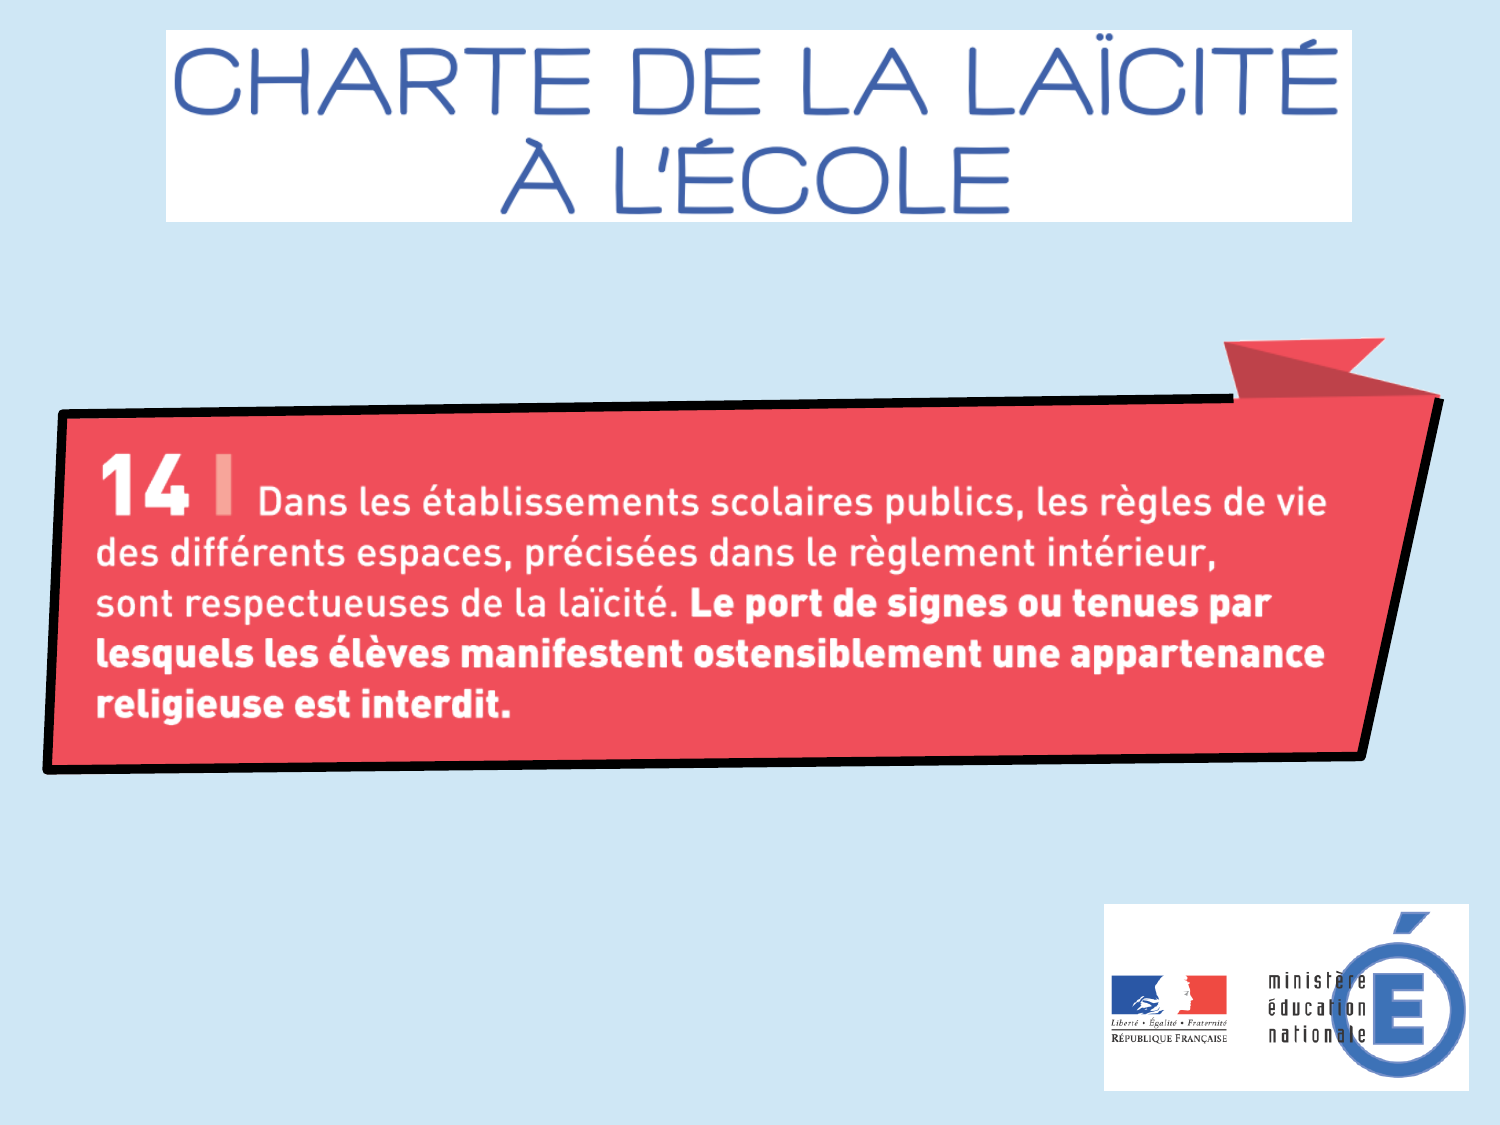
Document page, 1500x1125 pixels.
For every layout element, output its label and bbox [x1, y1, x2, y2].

picture [29, 314, 1456, 787]
picture [1104, 904, 1469, 1091]
picture [166, 30, 1352, 222]
